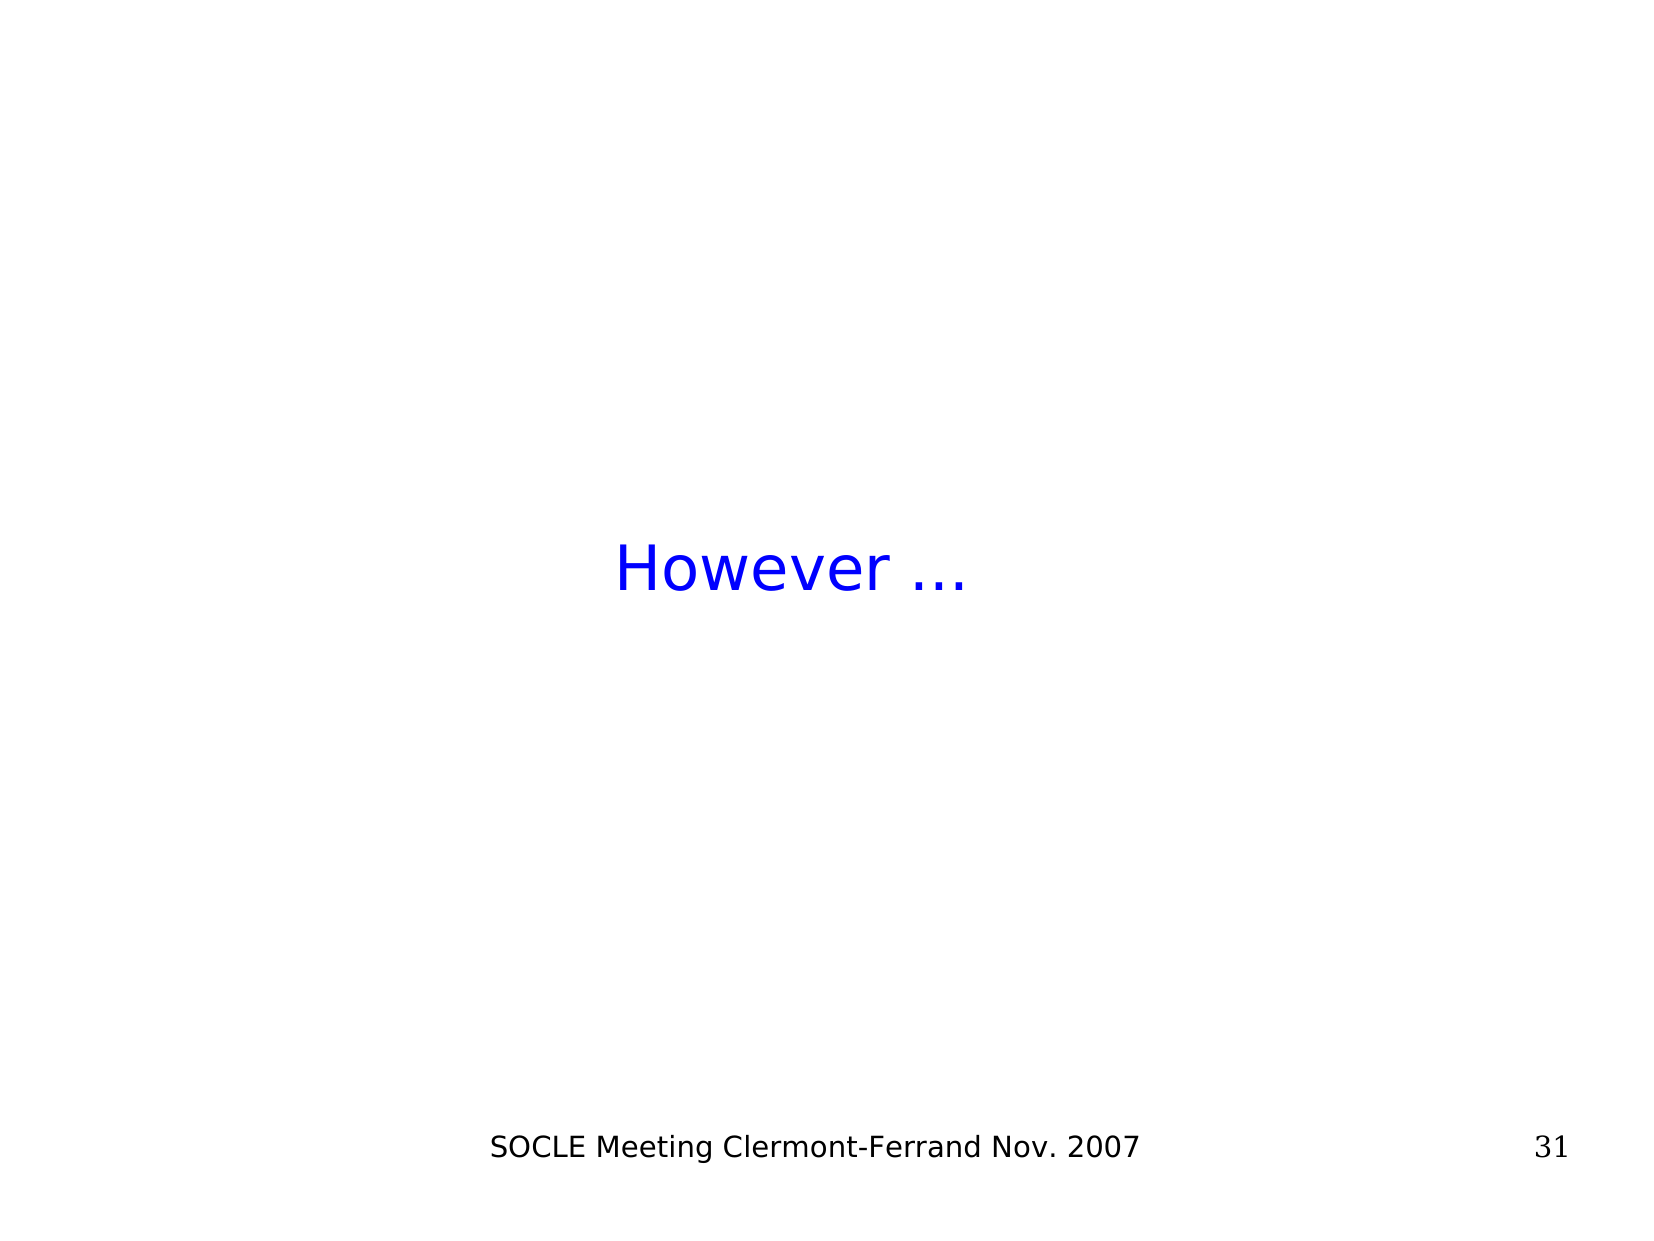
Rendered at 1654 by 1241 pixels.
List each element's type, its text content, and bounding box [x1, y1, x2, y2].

text_box However ... [600, 525, 978, 613]
